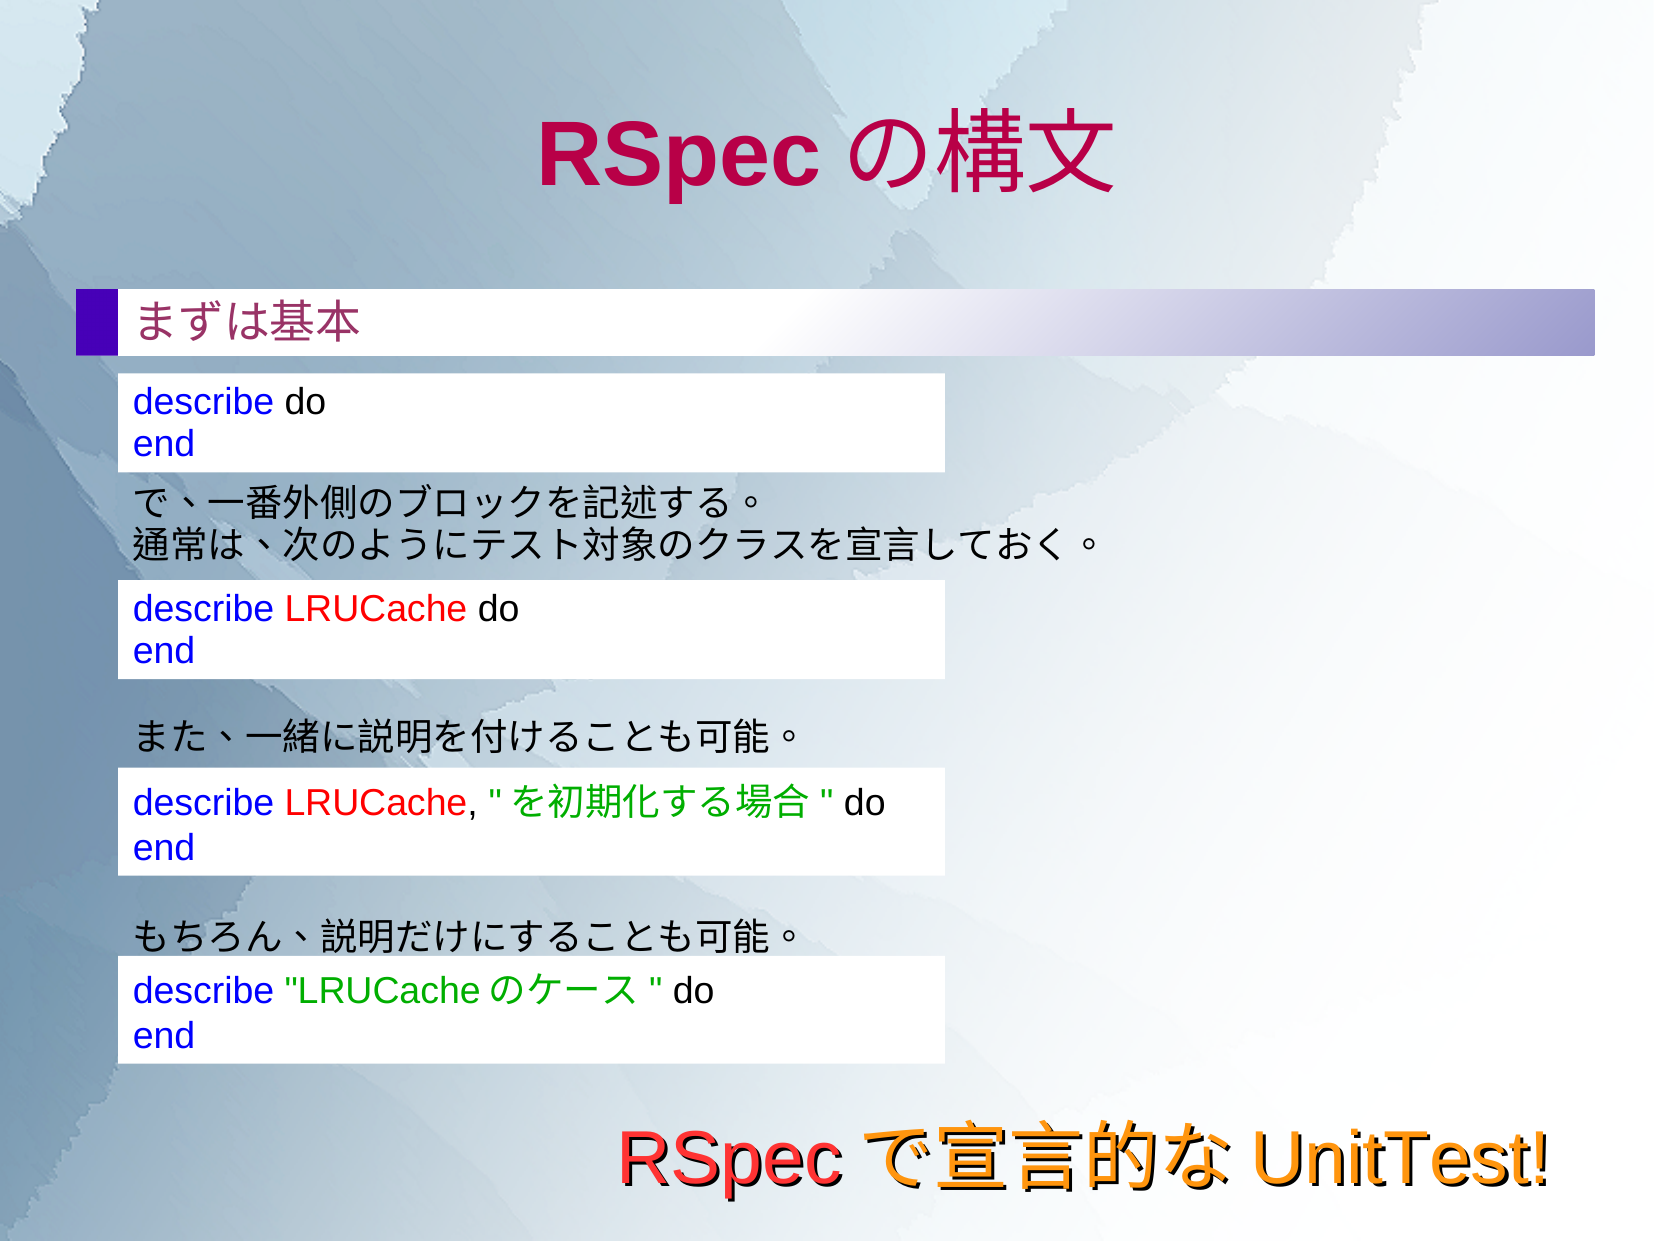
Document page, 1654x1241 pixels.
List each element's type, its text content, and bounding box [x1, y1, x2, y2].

title RSpecの構文 [83, 57, 1572, 250]
text_box もちろん、説明だけにすることも可能。 [118, 909, 834, 955]
text_box また、一緒に説明を付けることも可能。 [118, 708, 1123, 768]
text_box describe do end [118, 373, 945, 473]
text_box RSpecで宣言的なUnitTest! [561, 1107, 1565, 1207]
text_box describe LRUCache, "を初期化する場合" do end [118, 767, 945, 875]
picture [0, 0, 1654, 1241]
text_box で、一番外側のブロックを記述する。 通常は、次のようにテスト対象のクラスを宣言しておく。 [118, 475, 1123, 591]
text_box describe LRUCache do end [118, 580, 945, 680]
text_box describe "LRUCacheのケース" do end [118, 955, 945, 1063]
text_box まずは基本 [118, 289, 1595, 356]
